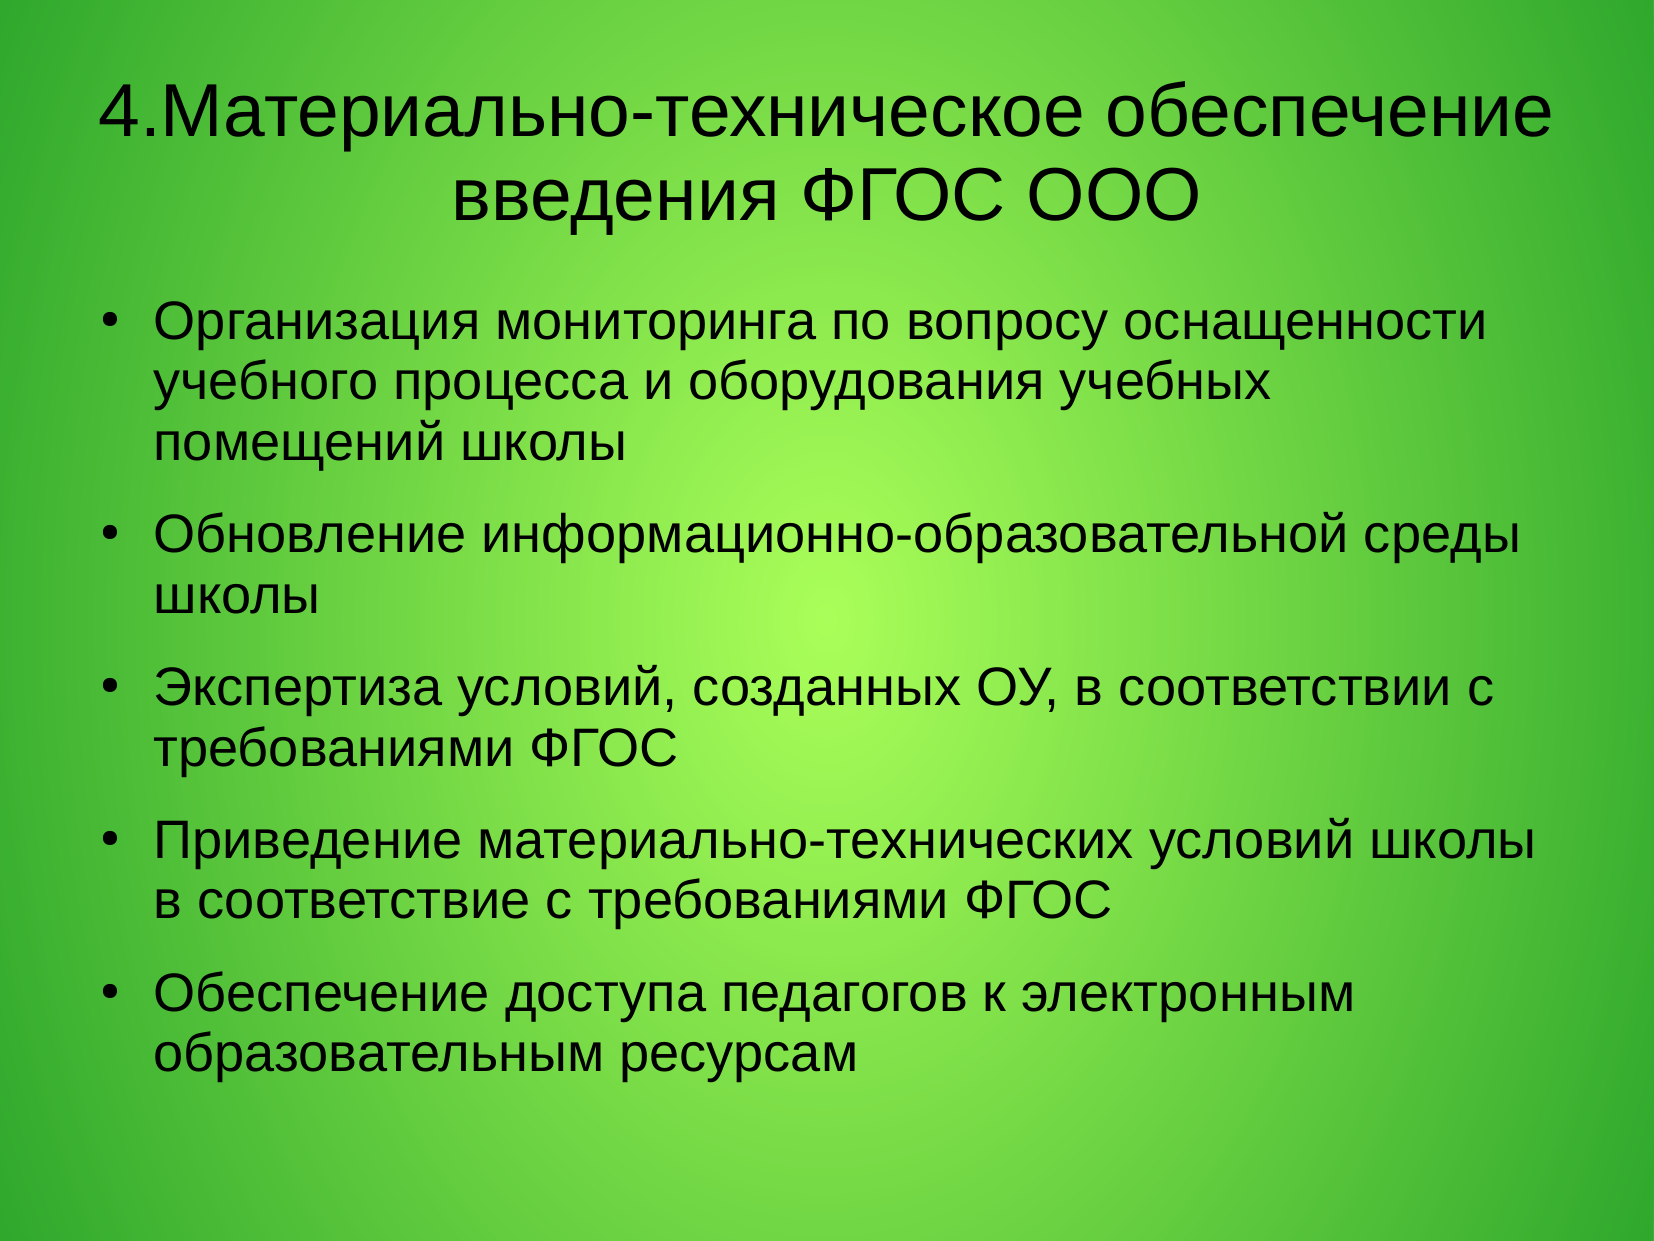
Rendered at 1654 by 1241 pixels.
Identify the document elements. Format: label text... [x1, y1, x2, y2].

list Организация мониторинга по вопросу оснащенности учебного процесса и оборудования учебных помещений школы Обновление информационно-образовательной среды школы Экспертиза условий, созданных ОУ, в соответствии с требованиями ФГОС Приведение материально-технических условий школы в соответствие с требованиями ФГОС Обеспечение доступа педагогов к электронным образовательным ресурсам [82, 290, 1571, 1084]
title 4.Материально-техническое обеспечение введения ФГОС ООО [82, 49, 1571, 257]
